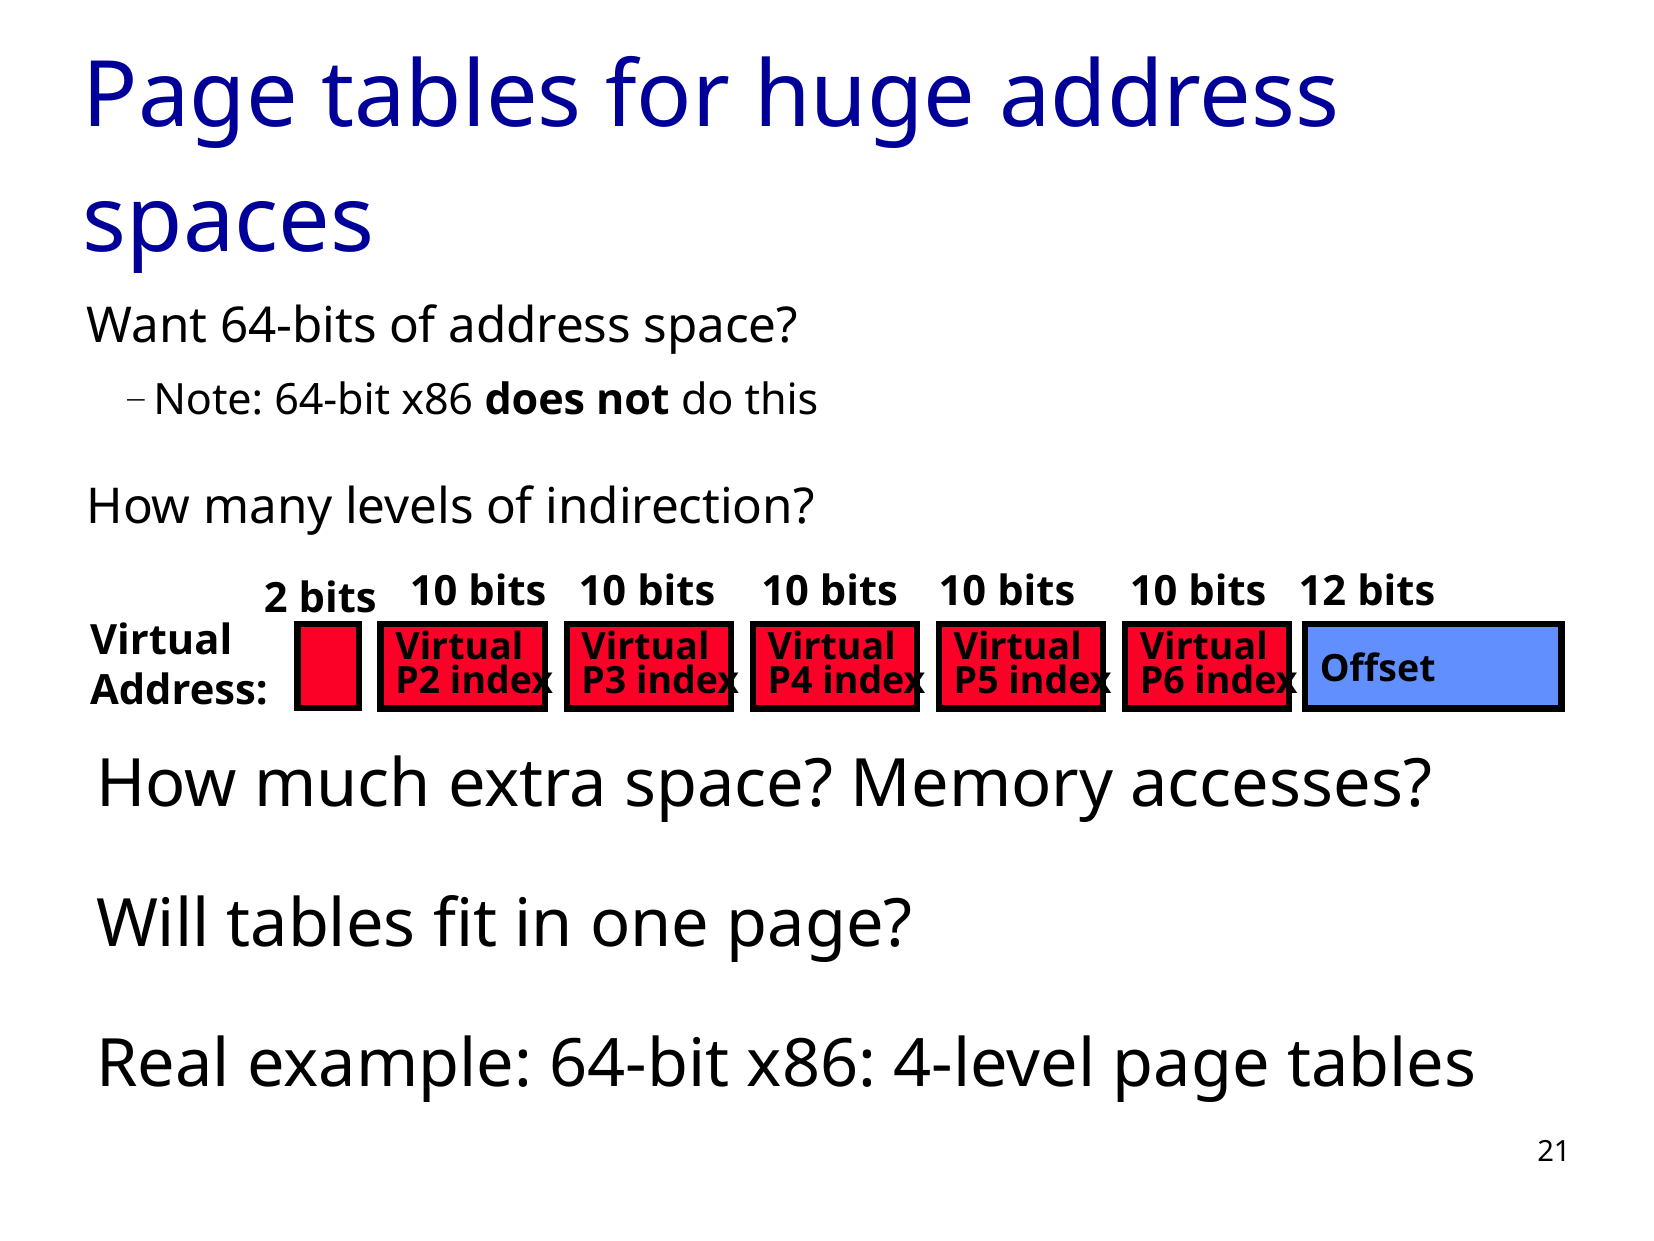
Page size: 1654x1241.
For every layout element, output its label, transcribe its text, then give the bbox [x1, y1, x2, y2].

text_box Virtual P3 index [566, 623, 731, 709]
text_box Virtual P6 index [1125, 623, 1290, 709]
text_box 10 bits [568, 565, 726, 619]
text_box Virtual P5 index [938, 623, 1104, 709]
text_box Virtual P4 index [752, 623, 918, 709]
title Page tables for huge address spaces [82, 49, 1571, 257]
text_box 10 bits [928, 565, 1086, 619]
text_box 10 bits [1119, 565, 1277, 619]
text_box Offset [1304, 623, 1562, 709]
text_box 12 bits [1288, 565, 1446, 619]
text_box 10 bits [750, 565, 909, 619]
text_box 2 bits [253, 572, 388, 627]
text_box Virtual Address: [75, 605, 283, 721]
list How much extra space? Memory accesses? Will tables fit in one page? Real example: 64-bit x86: 4-level page tables [60, 740, 1571, 1111]
text_box [297, 627, 359, 708]
text_box Virtual P2 index [380, 623, 545, 709]
list Want 64-bits of address space? Note: 64-bit x86 does not do this How many levels of indirection? [60, 290, 1571, 541]
text_box 10 bits [399, 565, 557, 619]
